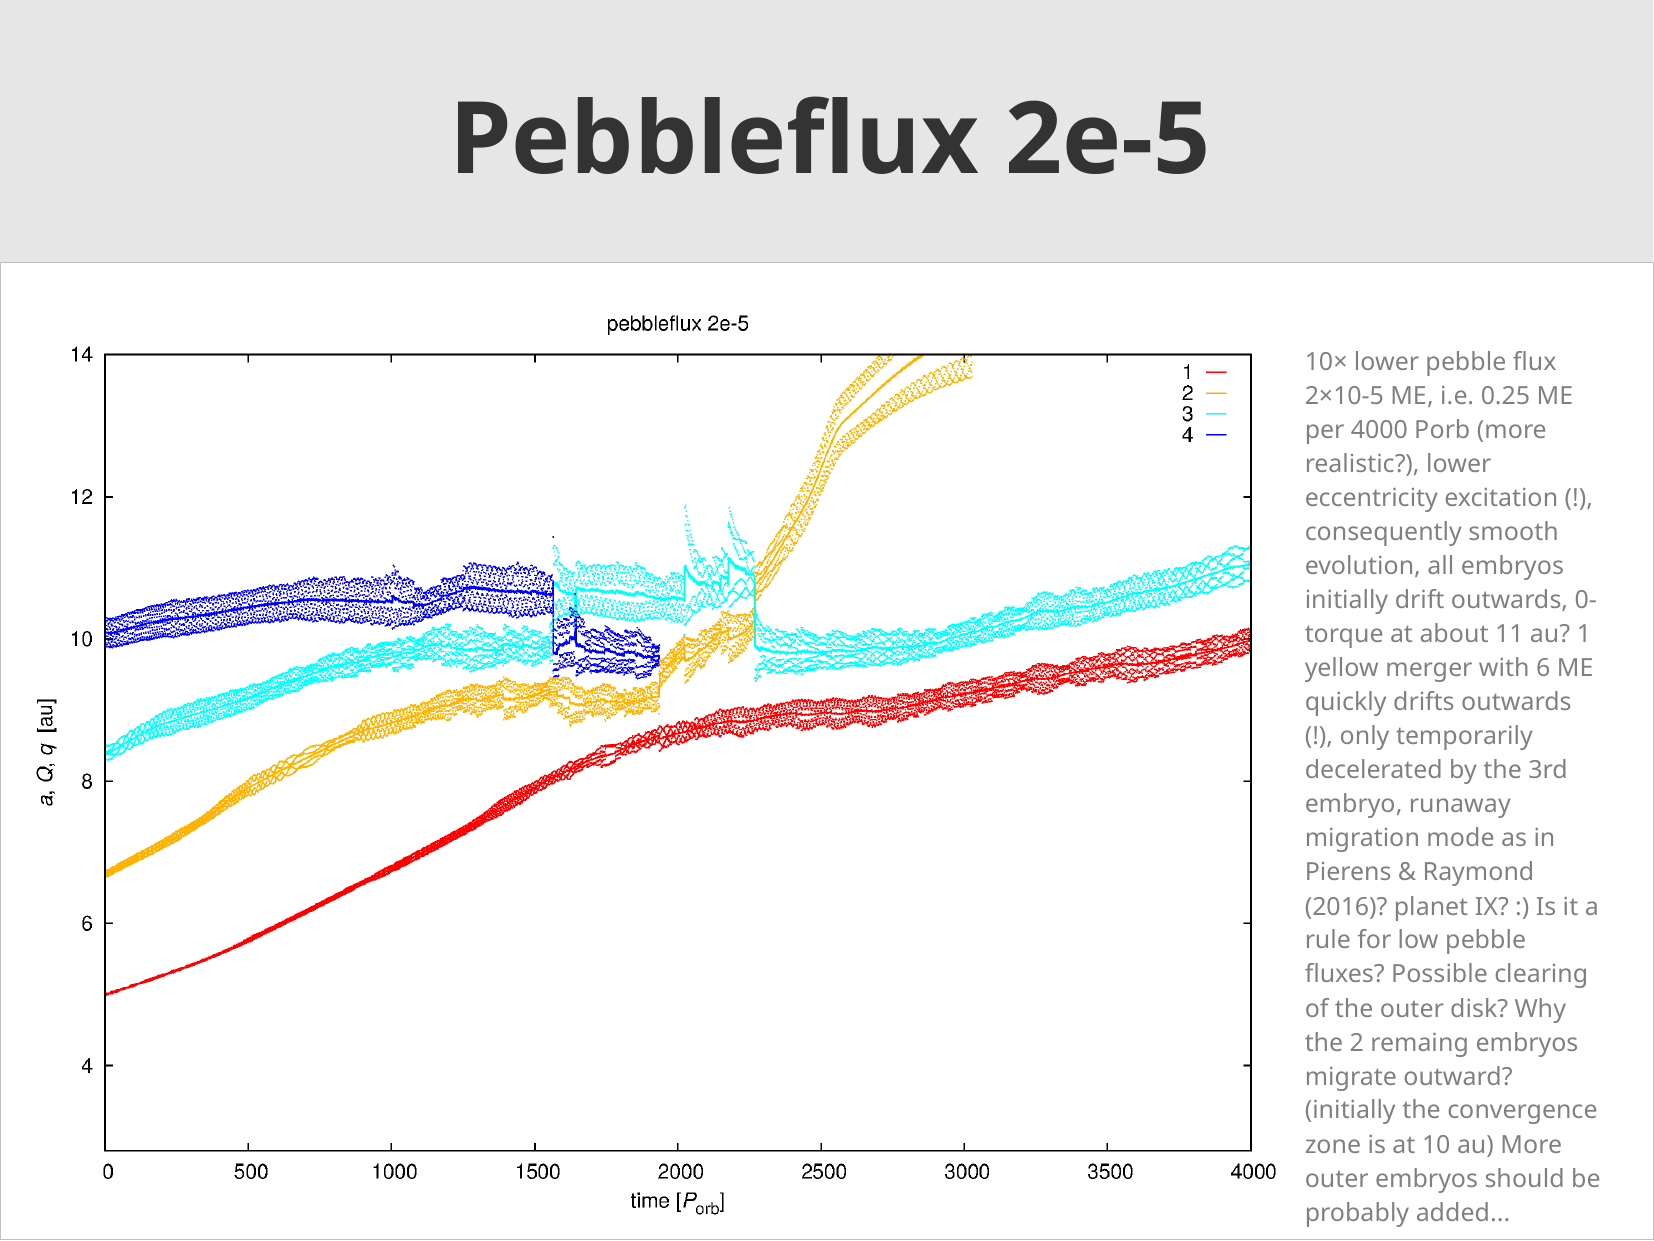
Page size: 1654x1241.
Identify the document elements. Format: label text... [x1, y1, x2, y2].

title Pebbleflux 2e-5 [124, 31, 1537, 239]
picture [30, 314, 1277, 1216]
text_box 10× lower pebble flux 2×10-5 ME, i.e. 0.25 ME per 4000 Porb (more realistic?), lower eccentricity excitation (!), consequently smooth evolution, all embryos initially drift outwards, 0-torque at about 11 au? 1 yellow merger with 6 ME quickly drifts outwards (!), only temporarily decelerated by the 3rd embryo, runaway migration mode as in Pierens & Raymond (2016)? planet IX? :) Is it a rule for low pebble fluxes? Possible clearing of the outer disk? Why the 2 remaing embryos migrate outward? (initially the convergence zone is at 10 au) More outer embryos should be probably added... [1290, 336, 1621, 1070]
